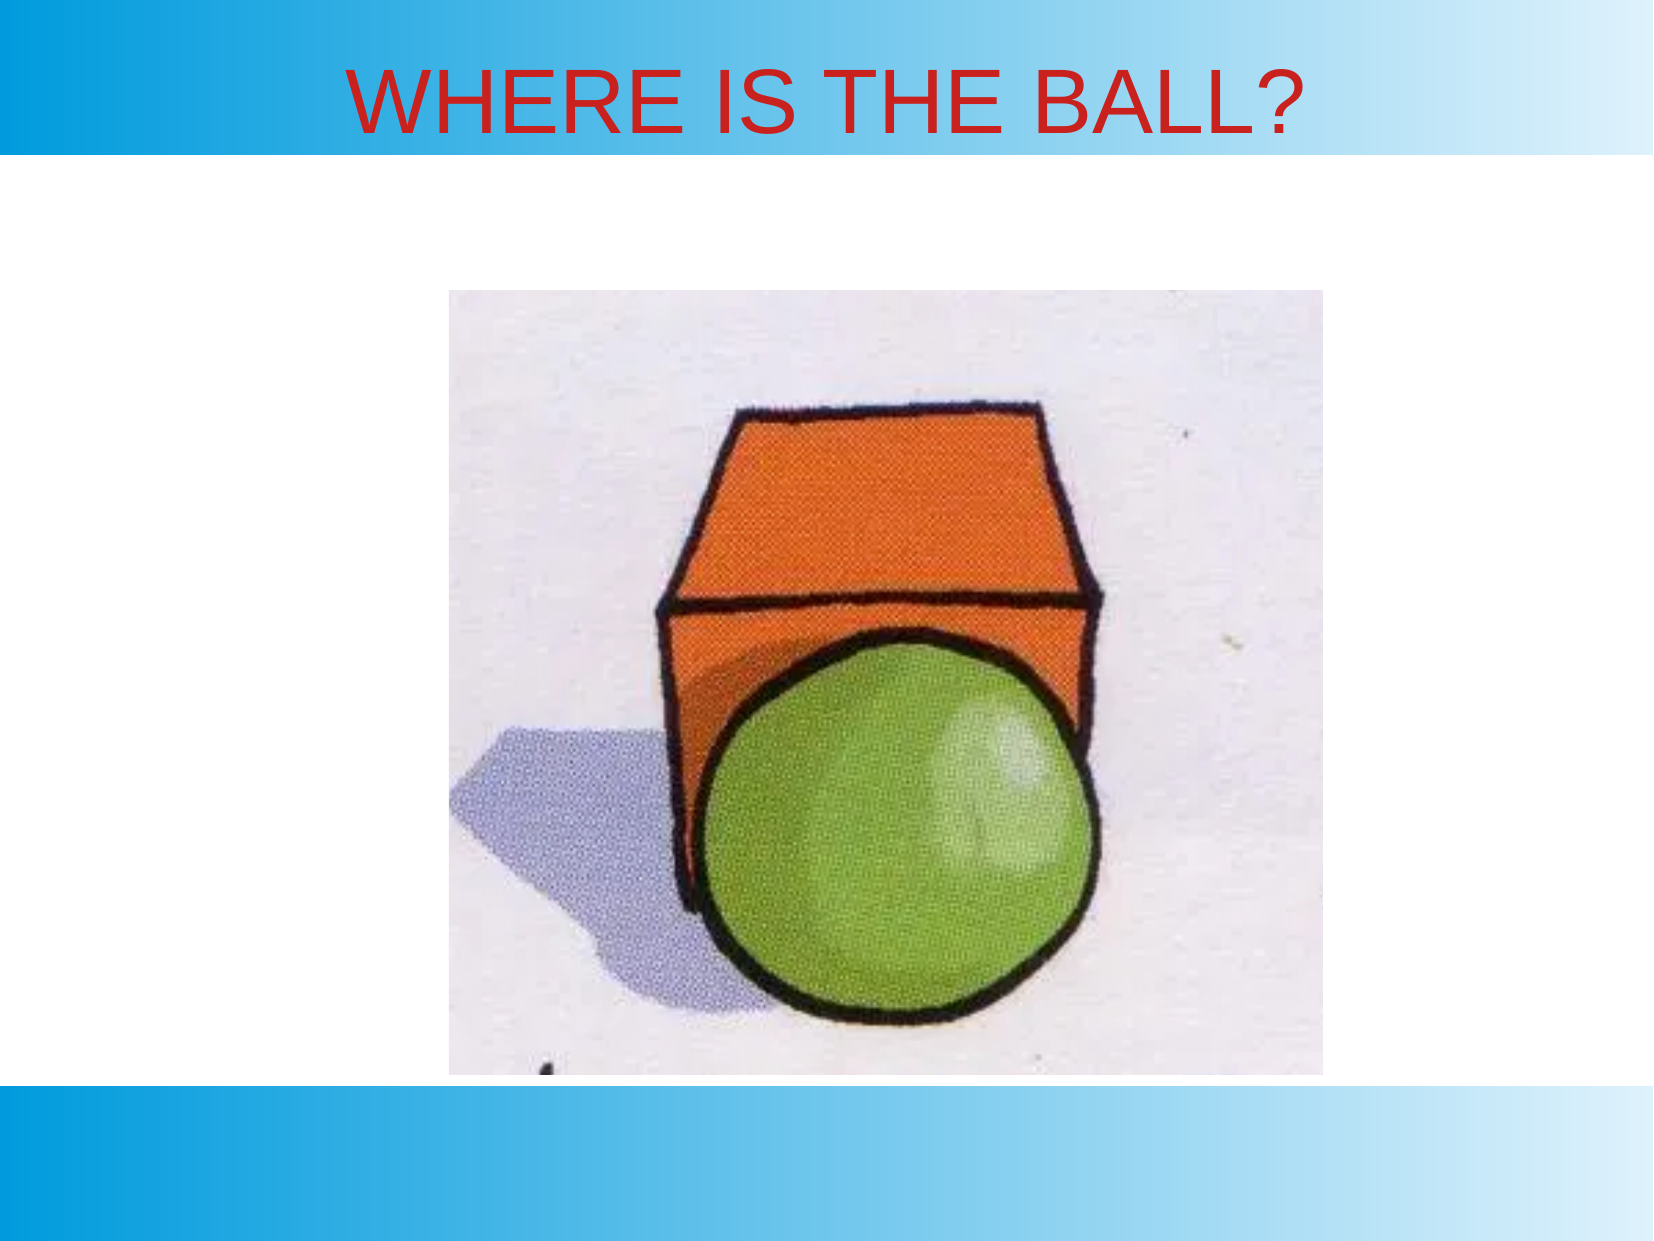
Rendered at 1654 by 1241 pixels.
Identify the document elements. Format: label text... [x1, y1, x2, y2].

title WHERE IS THE BALL? [82, 49, 1571, 155]
picture [448, 290, 1323, 1075]
